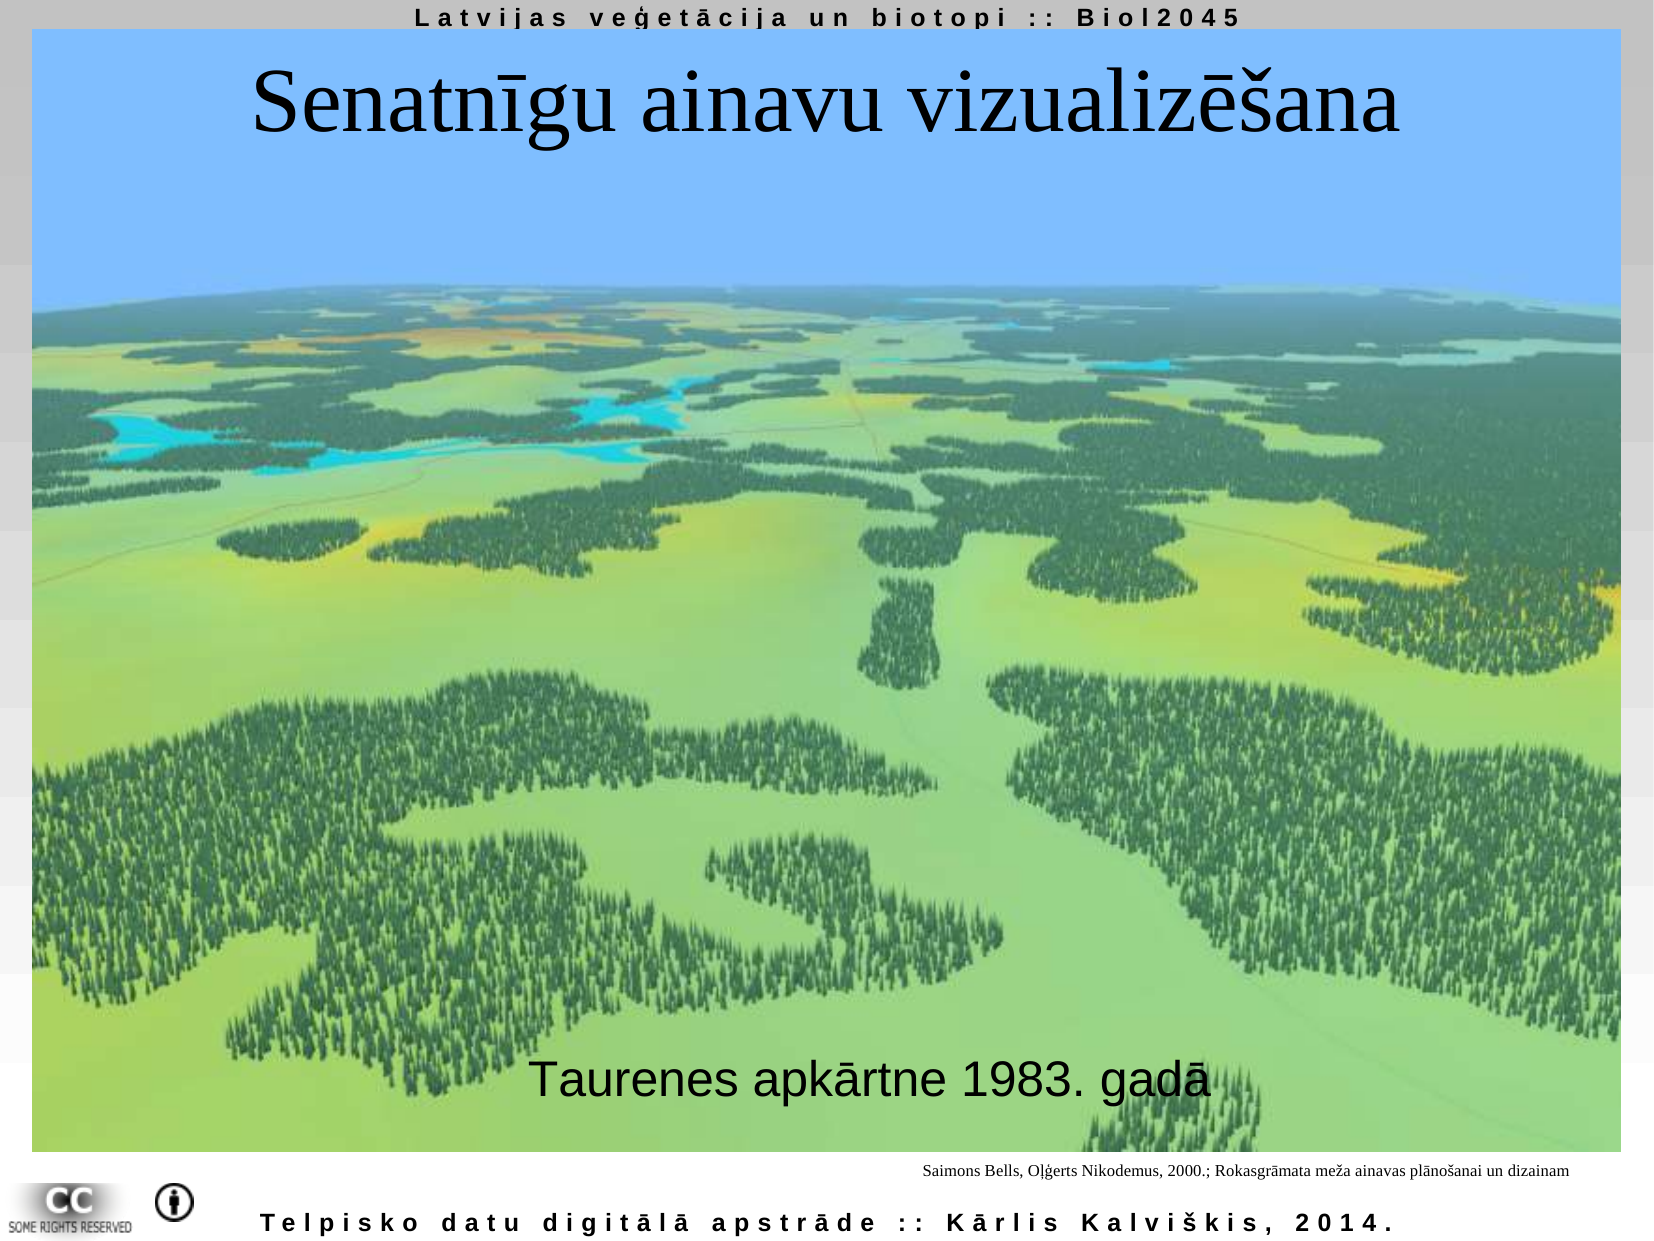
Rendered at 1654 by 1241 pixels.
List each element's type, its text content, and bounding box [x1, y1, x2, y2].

picture [0, 0, 1654, 1241]
text_box Saimons Bells, Oļģerts Nikodemus, 2000.; Rokasgrāmata meža ainavas plānošanai un dizainam [922, 1161, 1567, 1180]
text_box Taurenes apkārtne 1983. gadā [527, 1051, 1212, 1108]
title Senatnīgu ainavu vizualizēšana [29, 49, 1625, 296]
